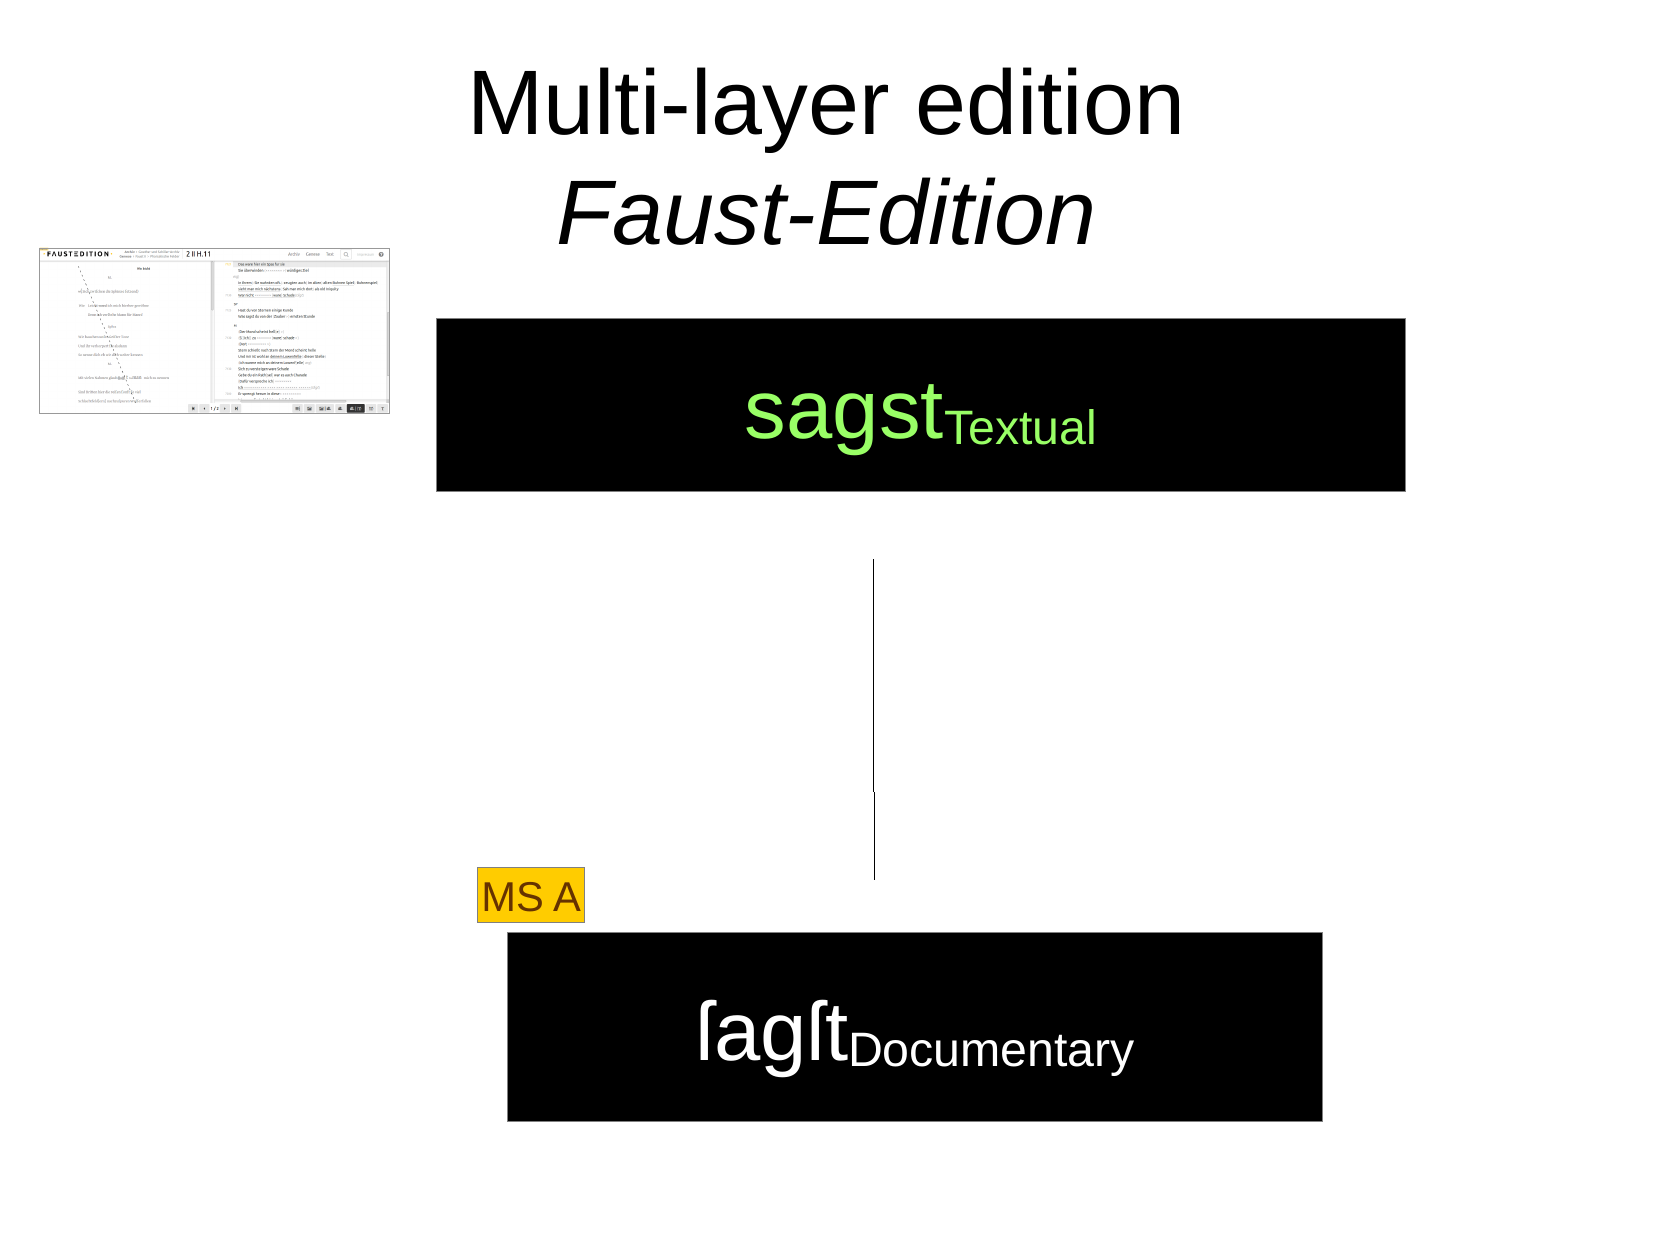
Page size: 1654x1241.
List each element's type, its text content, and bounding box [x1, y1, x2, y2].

picture [39, 247, 390, 414]
text_box ſagſtDocumentary [507, 932, 1323, 1122]
text_box sagstTextual [436, 318, 1406, 492]
text_box Multi-layer edition Faust-Edition [82, 49, 1571, 257]
text_box MS A [477, 867, 585, 923]
